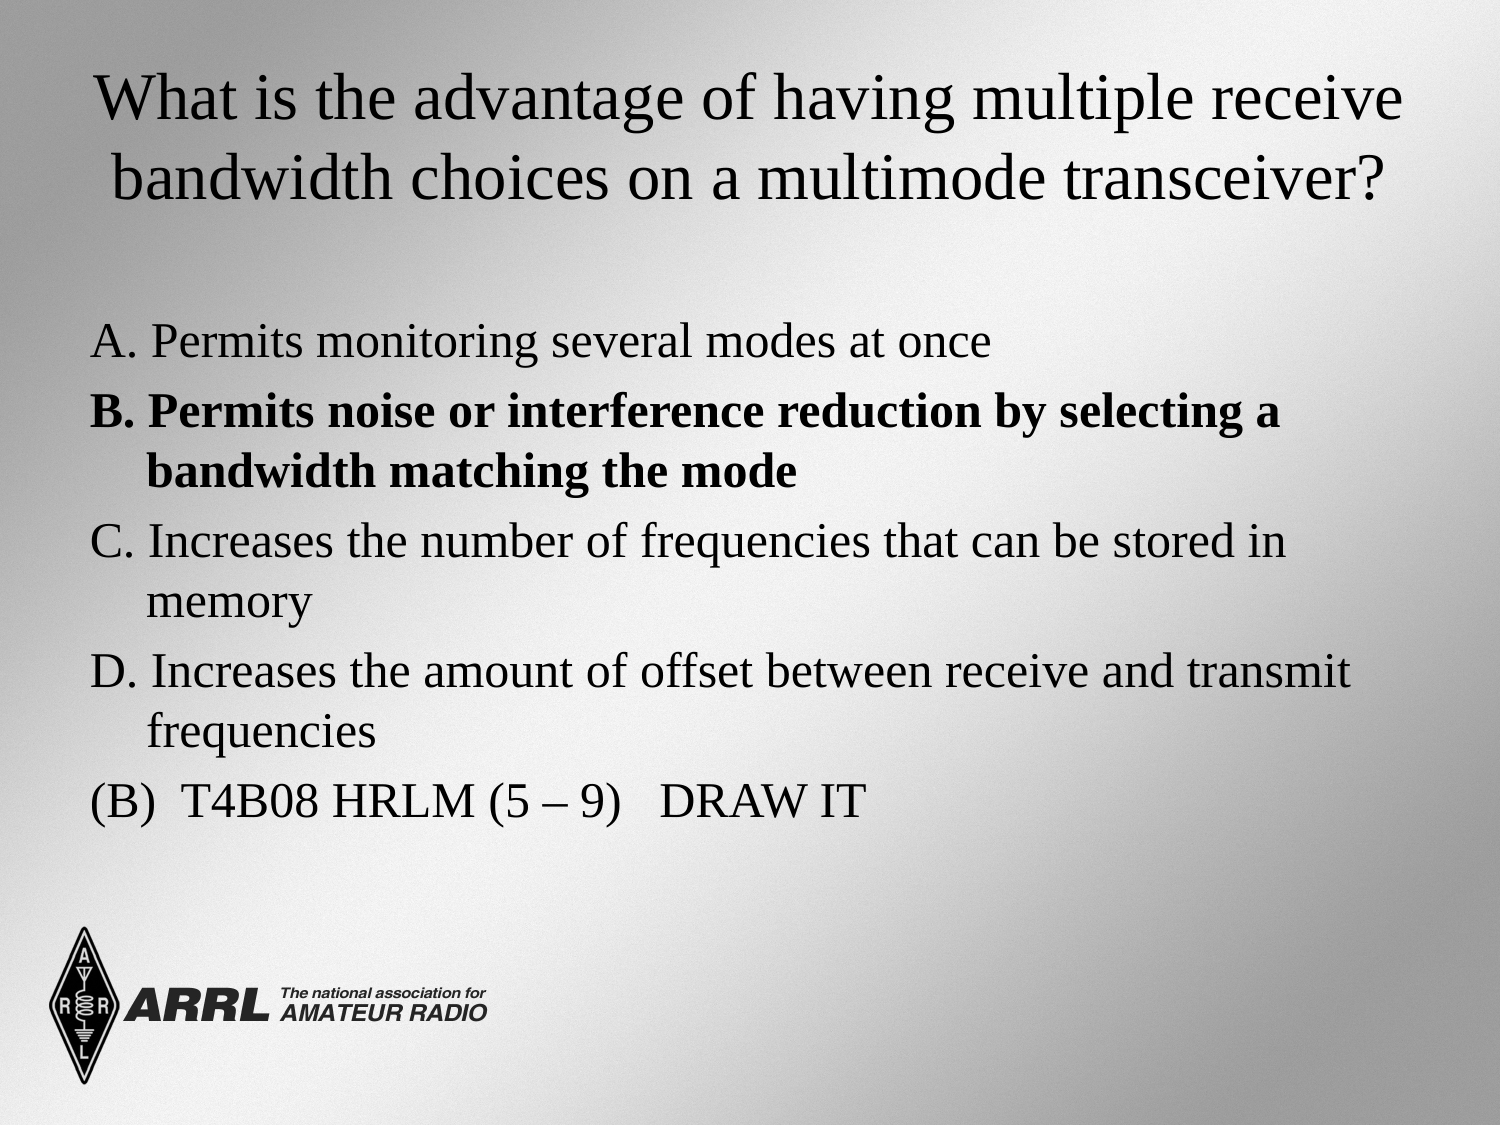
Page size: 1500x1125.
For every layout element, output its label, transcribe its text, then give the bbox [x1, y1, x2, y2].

title What is the advantage of having multiple receive bandwidth choices on a multimode transceiver? [75, 45, 1425, 233]
list A. Permits monitoring several modes at once B. Permits noise or interference reduction by selecting a bandwidth matching the mode C. Increases the number of frequencies that can be stored in memory D. Increases the amount of offset between receive and transmit frequencies (B) T4B08 HRLM (5 – 9) DRAW IT [75, 299, 1425, 1005]
picture [0, 0, 1500, 1125]
